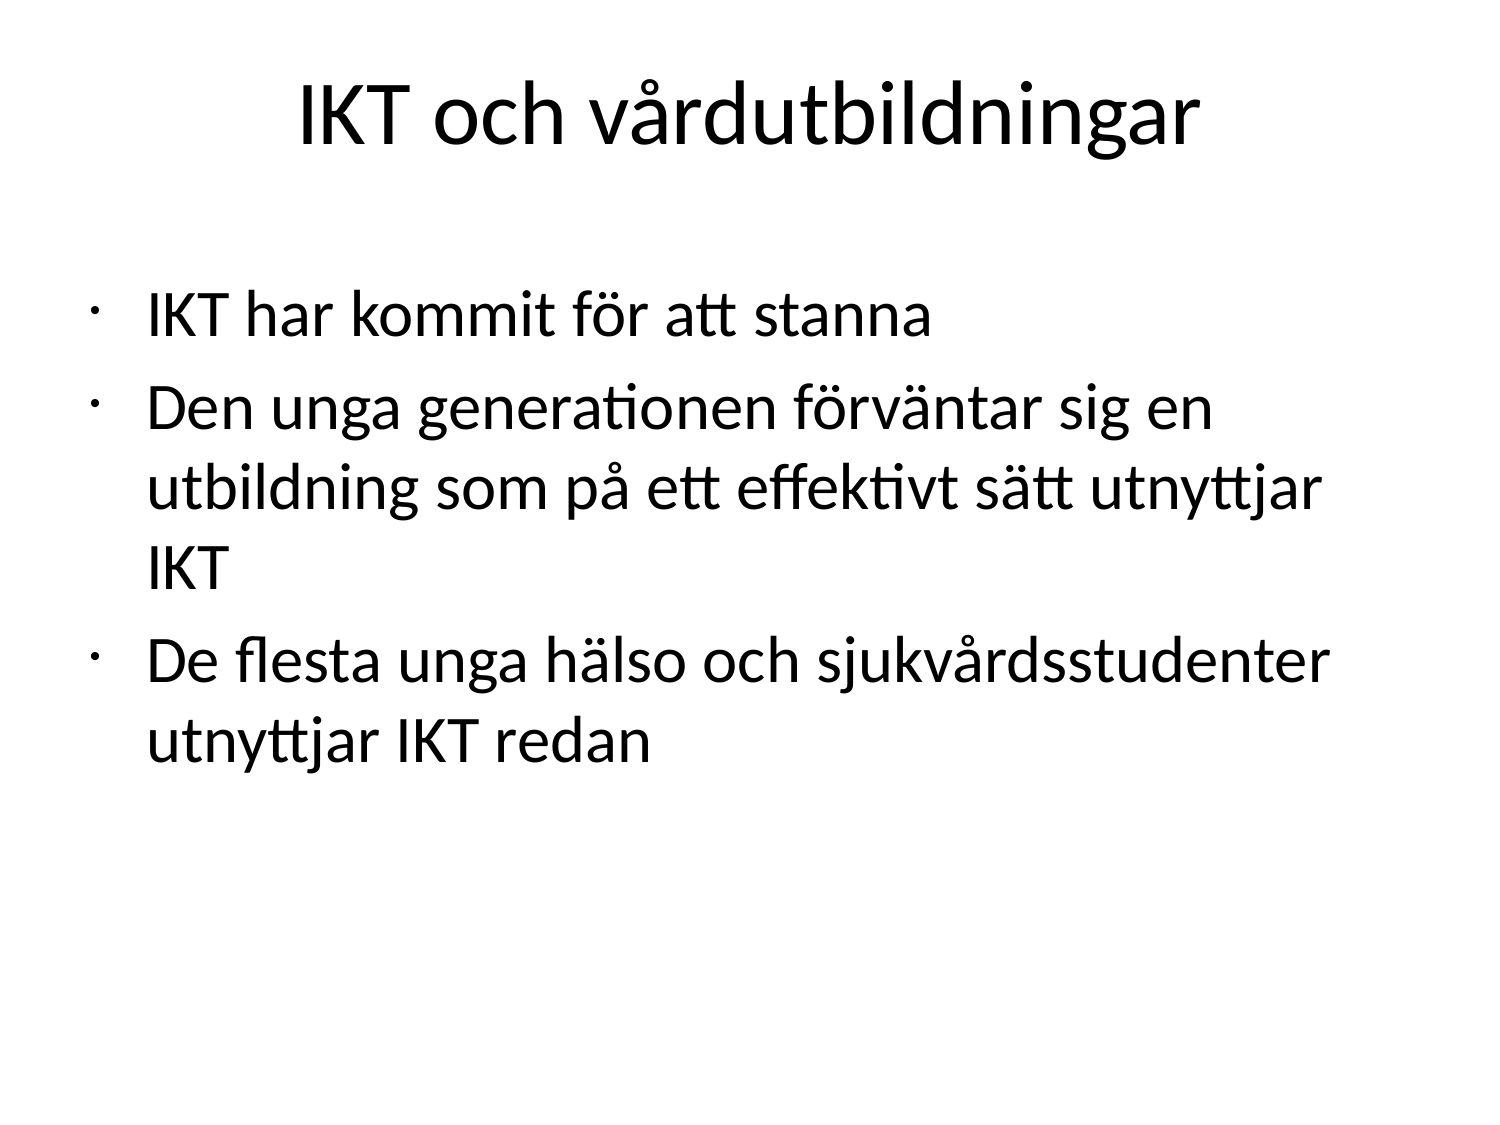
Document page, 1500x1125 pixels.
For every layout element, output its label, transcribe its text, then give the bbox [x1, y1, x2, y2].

title IKT och vårdutbildningar [75, 45, 1425, 233]
list IKT har kommit för att stanna Den unga generationen förväntar sig en utbildning som på ett effektivt sätt utnyttjar IKT De flesta unga hälso och sjukvårdsstudenter utnyttjar IKT redan [75, 262, 1425, 1005]
